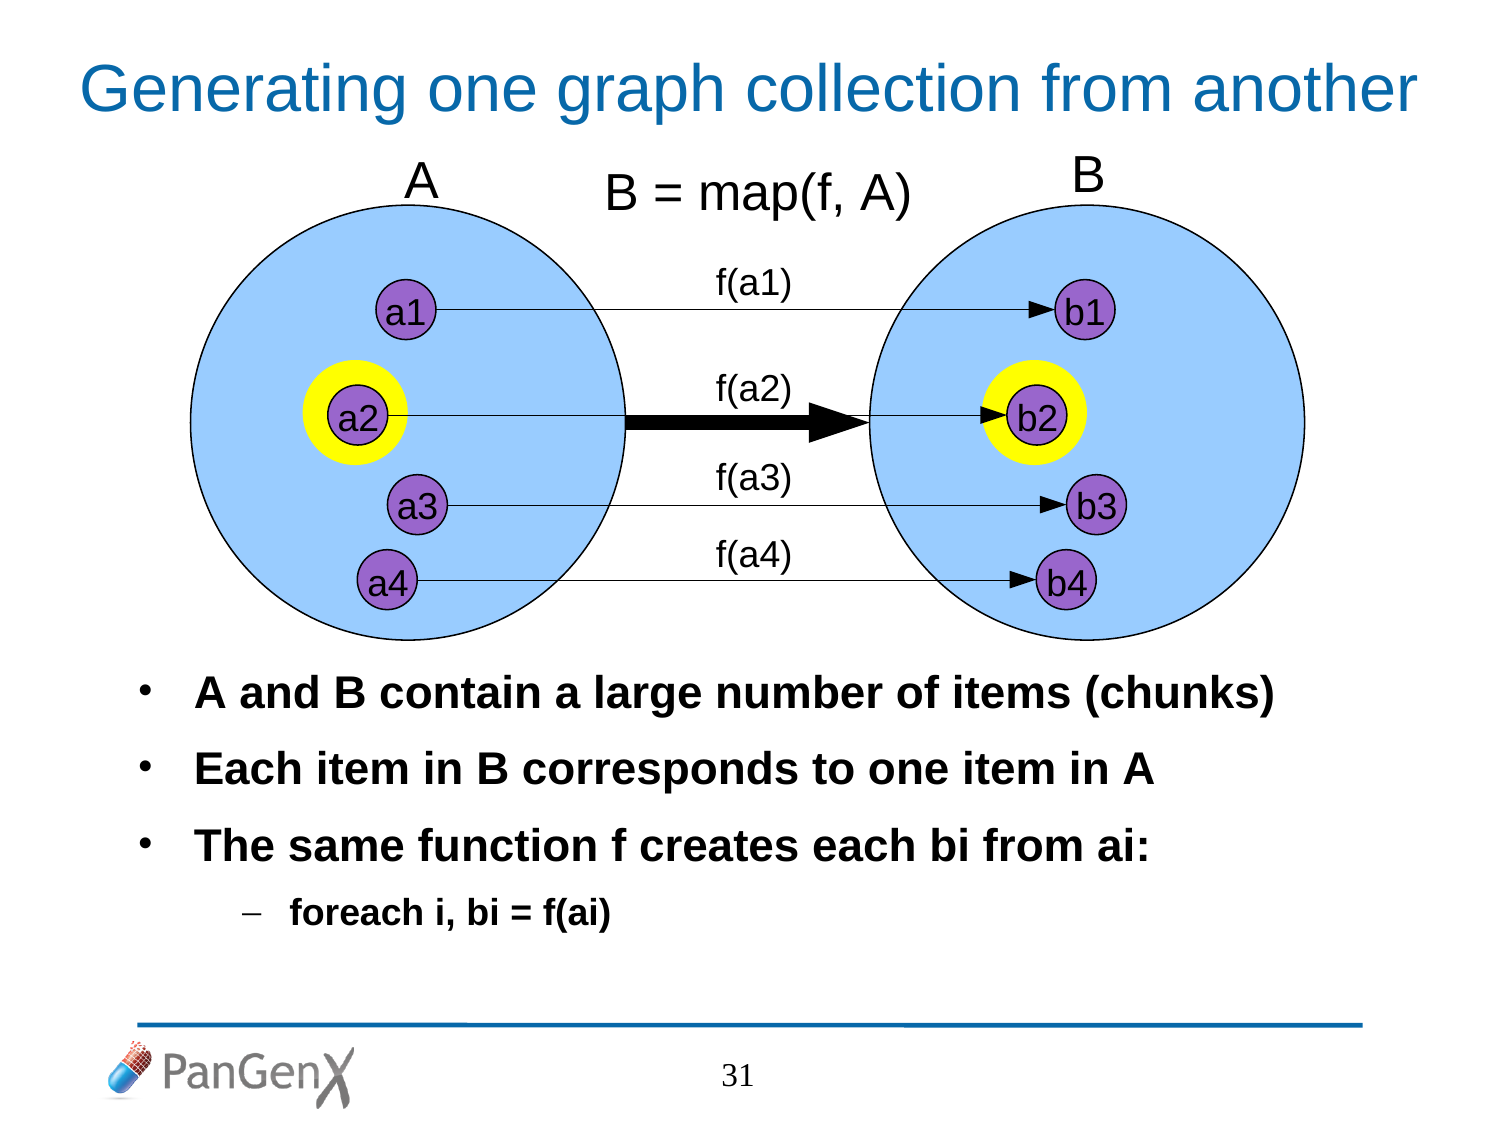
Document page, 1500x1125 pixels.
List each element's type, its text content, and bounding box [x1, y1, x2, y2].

title Generating one graph collection from another [0, 6, 1500, 149]
text_box f(a2) [700, 357, 773, 419]
text_box f(a4) [700, 522, 773, 584]
text_box a4 [352, 551, 424, 614]
text_box [869, 205, 1305, 641]
text_box B [1056, 132, 1112, 194]
text_box b4 [1031, 551, 1103, 614]
text_box f(a3) [700, 445, 773, 507]
text_box b3 [1061, 475, 1133, 537]
text_box [190, 205, 626, 641]
text_box b1 [1049, 280, 1121, 342]
text_box a2 [323, 386, 395, 448]
text_box A [389, 138, 445, 200]
text_box b2 [1002, 386, 1074, 448]
text_box f(a1) [700, 250, 773, 312]
text_box B = map(f, A) [590, 150, 928, 228]
text_box a3 [382, 475, 454, 537]
list A and B contain a large number of items (chunks) Each item in B corresponds to one item in A The same function f creates each bi from ai: foreach i, bi = f(ai) [115, 645, 1387, 1005]
text_box a1 [370, 280, 442, 342]
text_box f(a4) [763, 546, 772, 559]
picture [89, 1041, 354, 1109]
